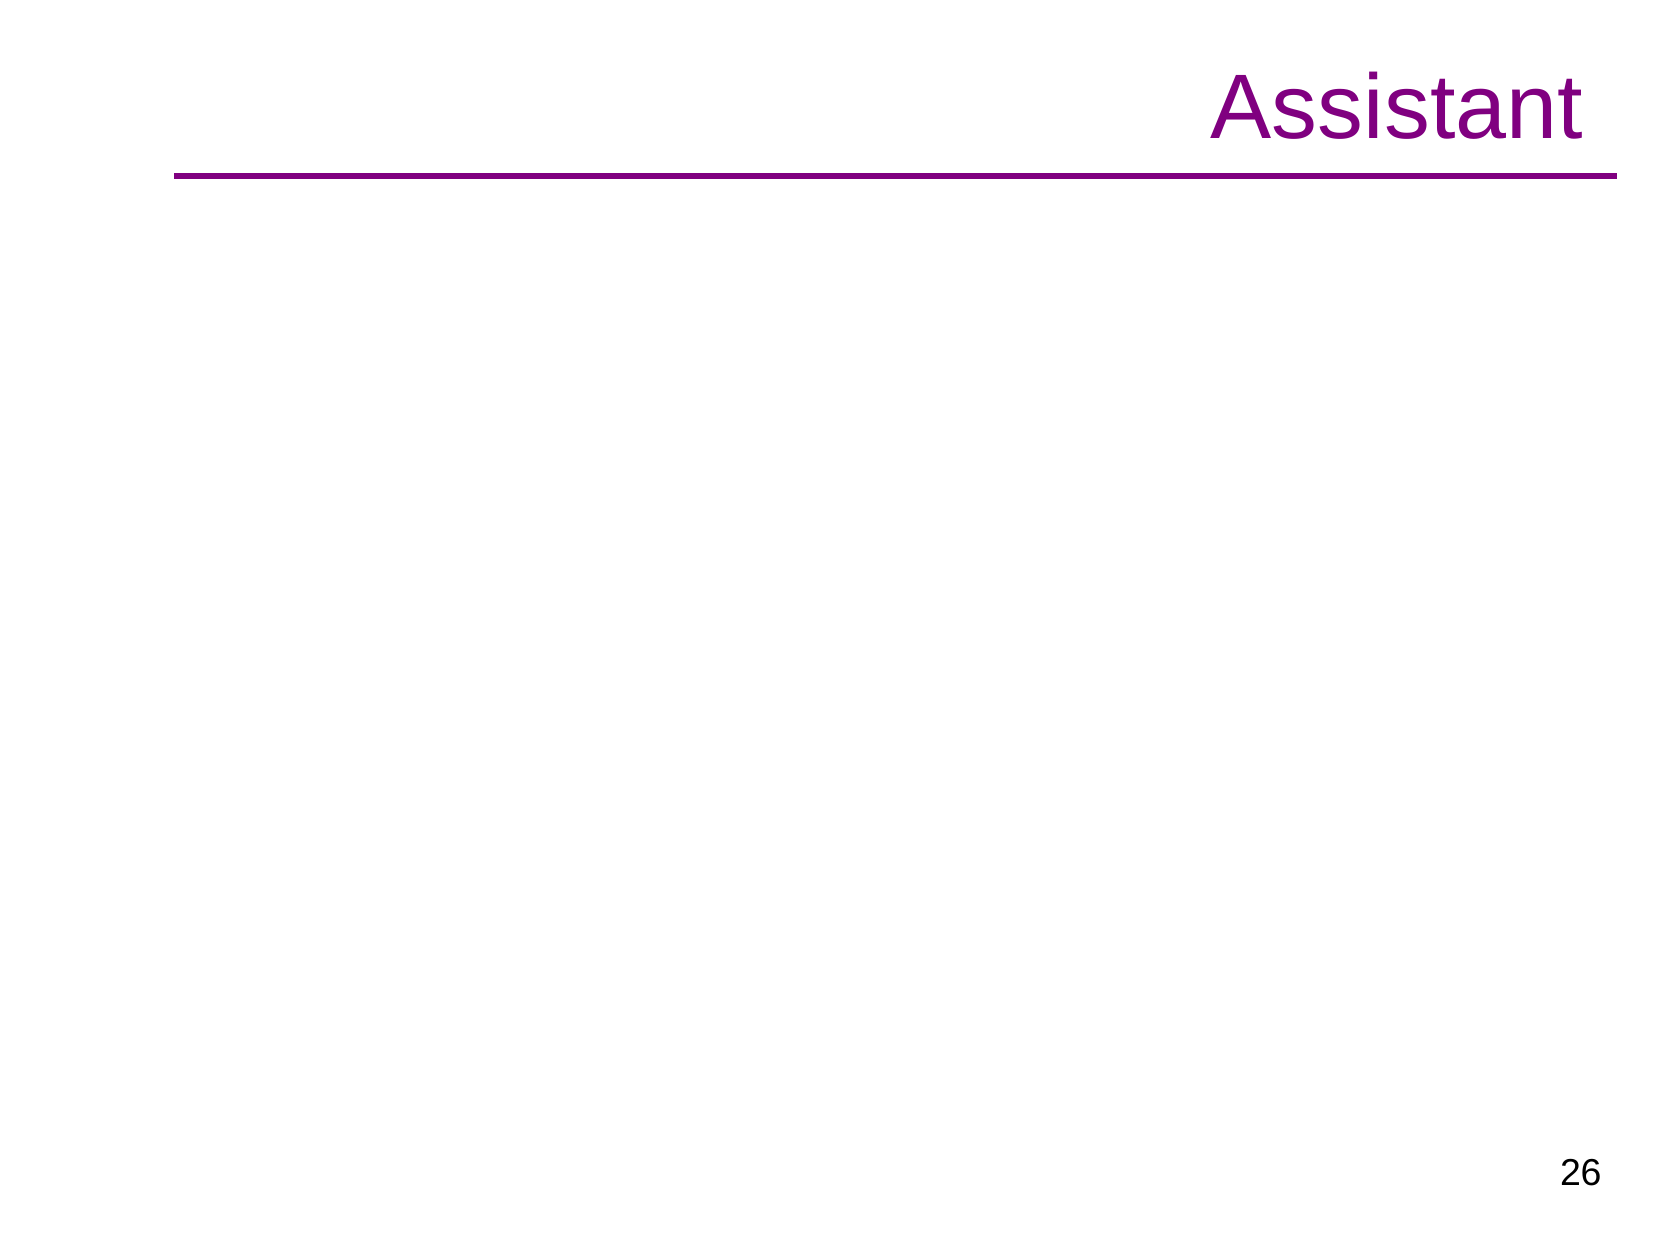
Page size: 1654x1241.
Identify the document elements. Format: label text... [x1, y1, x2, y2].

title Assistant [84, 39, 1584, 176]
